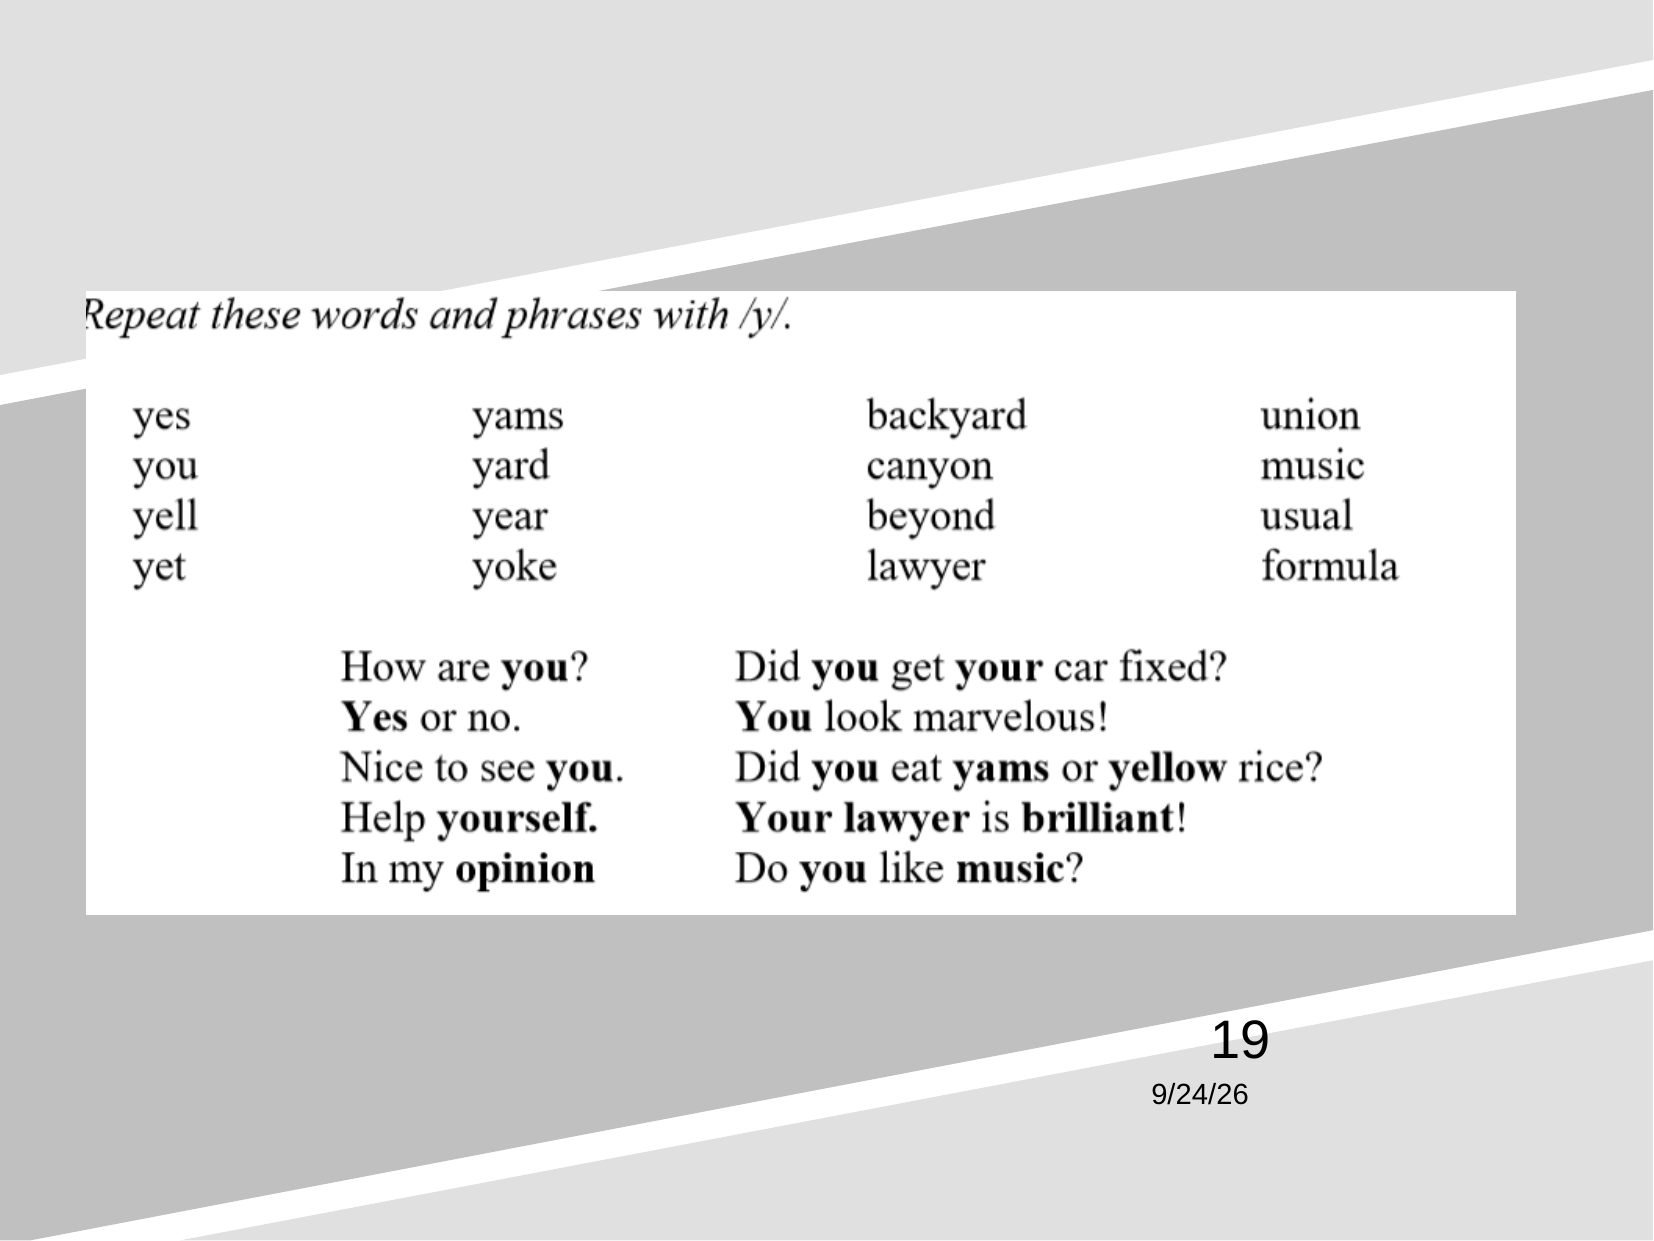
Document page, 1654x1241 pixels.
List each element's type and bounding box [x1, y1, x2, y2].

text_box [1151, 1004, 1624, 1161]
picture [86, 291, 1516, 916]
